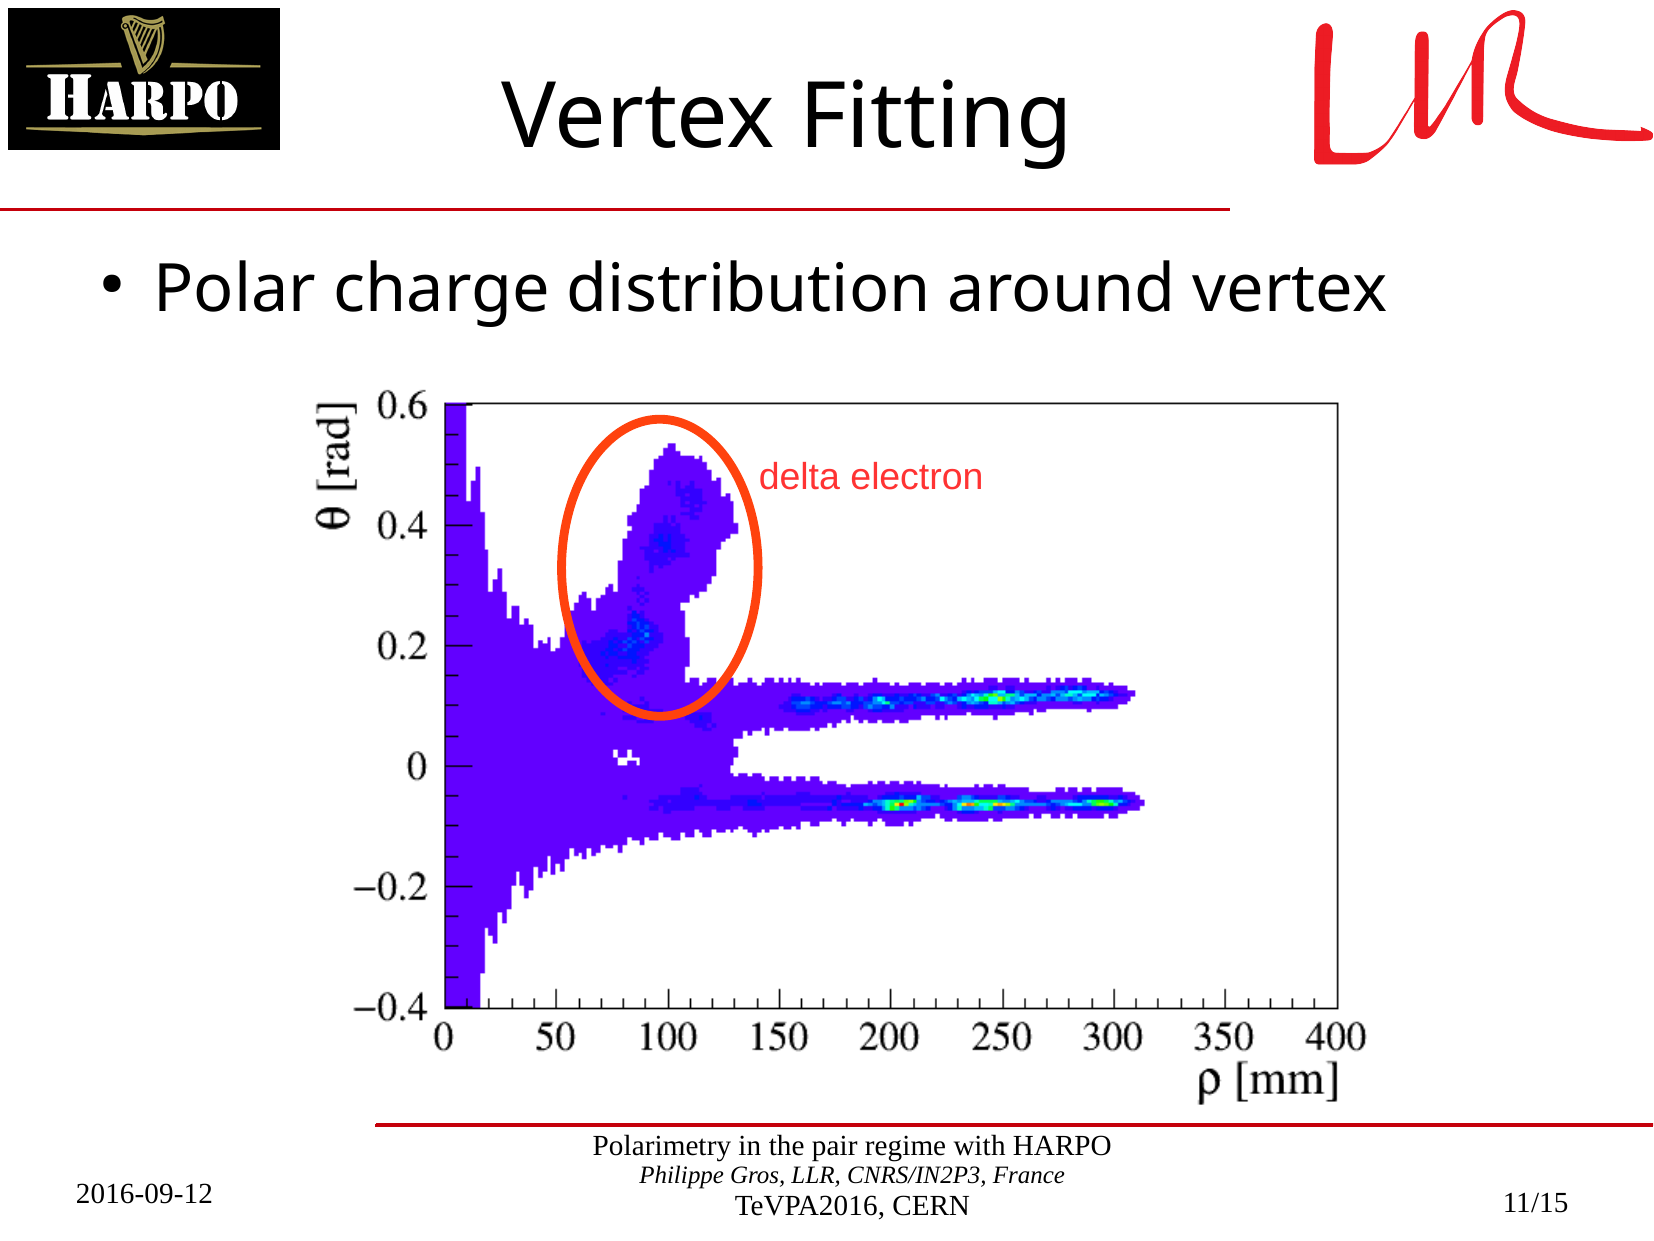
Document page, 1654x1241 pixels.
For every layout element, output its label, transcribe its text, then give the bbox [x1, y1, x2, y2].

picture [1314, 10, 1653, 165]
text_box delta electron [744, 448, 1216, 506]
picture [282, 381, 1370, 1120]
title Vertex Fitting [284, 14, 1290, 210]
picture [8, 8, 280, 150]
list Polar charge distribution around vertex [82, 239, 1571, 1102]
